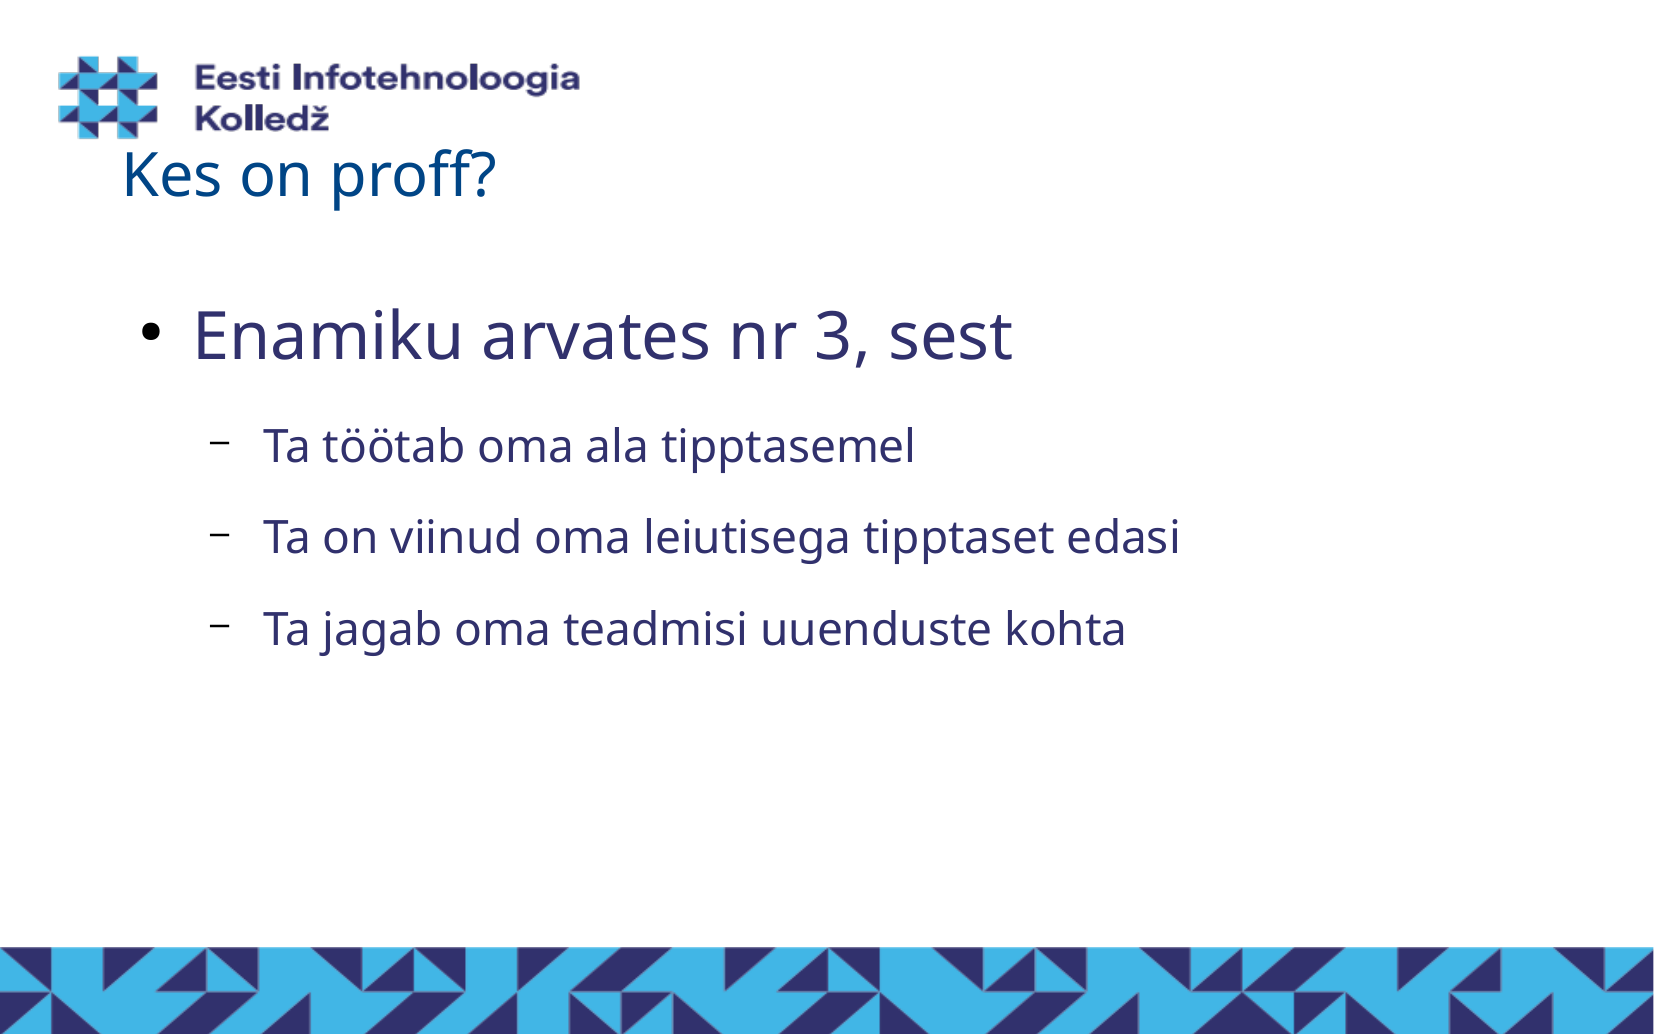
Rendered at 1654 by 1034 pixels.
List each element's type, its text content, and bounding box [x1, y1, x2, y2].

title Kes on proff? [121, 85, 1534, 259]
list Enamiku arvates nr 3, sest Ta töötab oma ala tipptasemel Ta on viinud oma leiutisega tipptaset edasi Ta jagab oma teadmisi uuenduste kohta [121, 287, 1534, 939]
